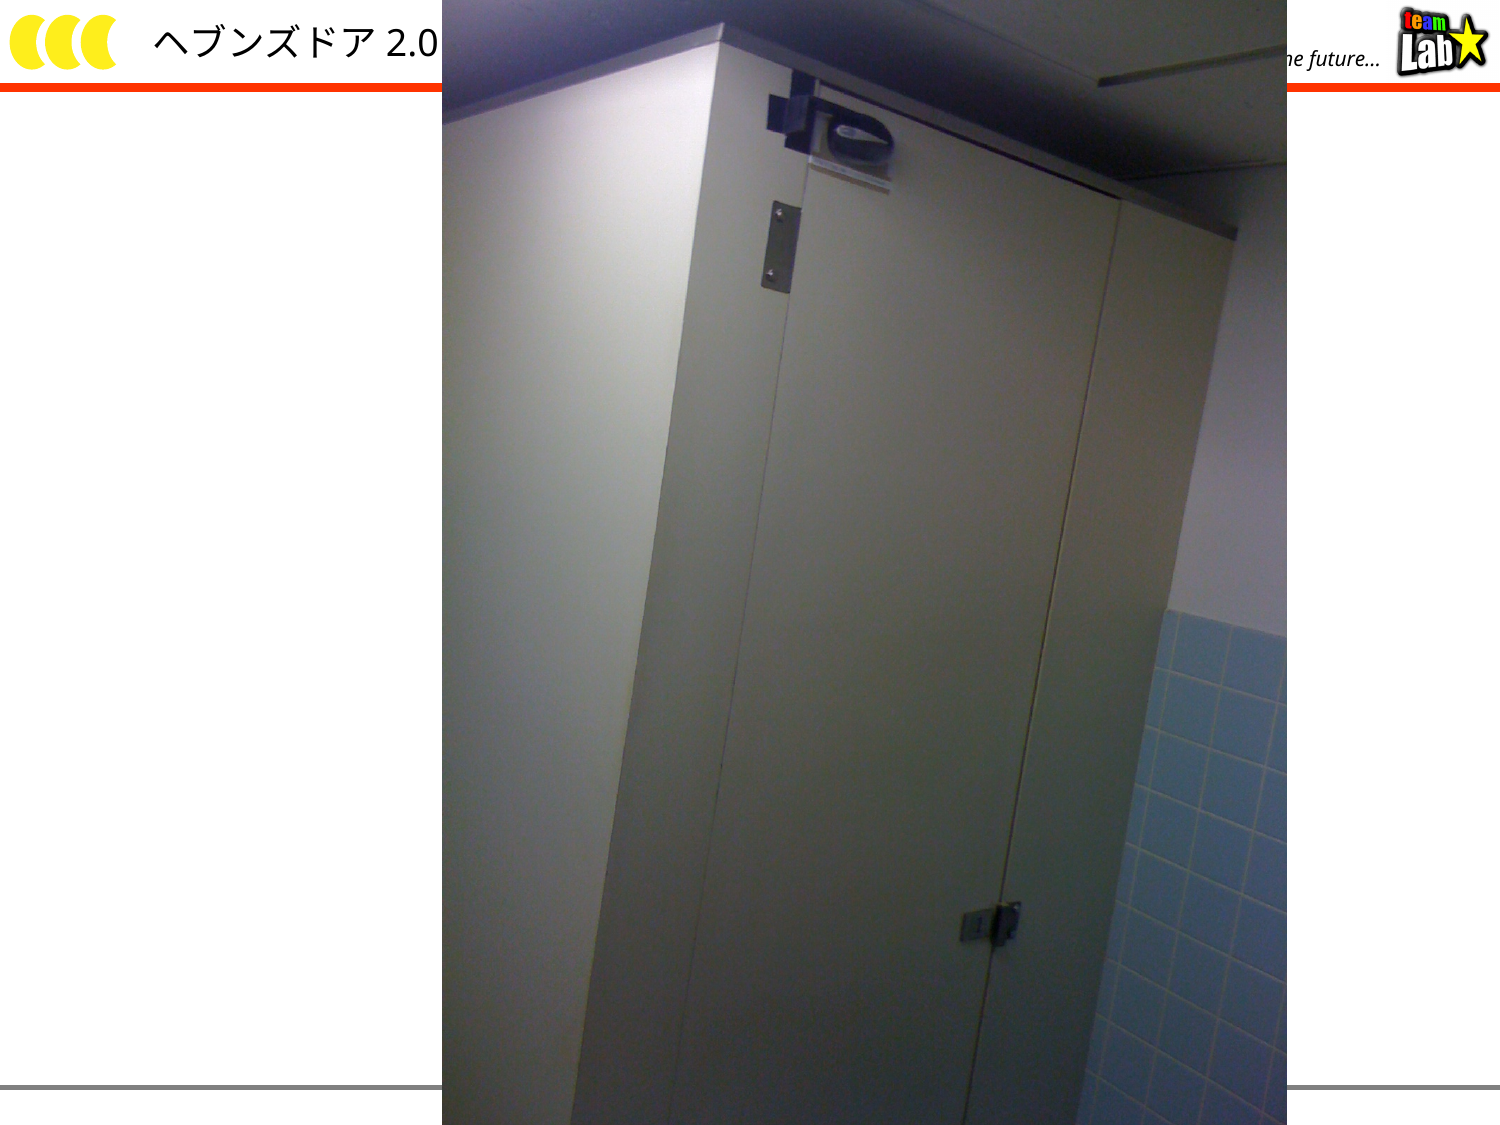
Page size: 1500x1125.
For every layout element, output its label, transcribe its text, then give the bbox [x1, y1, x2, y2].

picture [1386, 0, 1499, 83]
picture [442, 0, 1287, 1125]
title ヘブンズドア 2.0 [137, 11, 442, 72]
